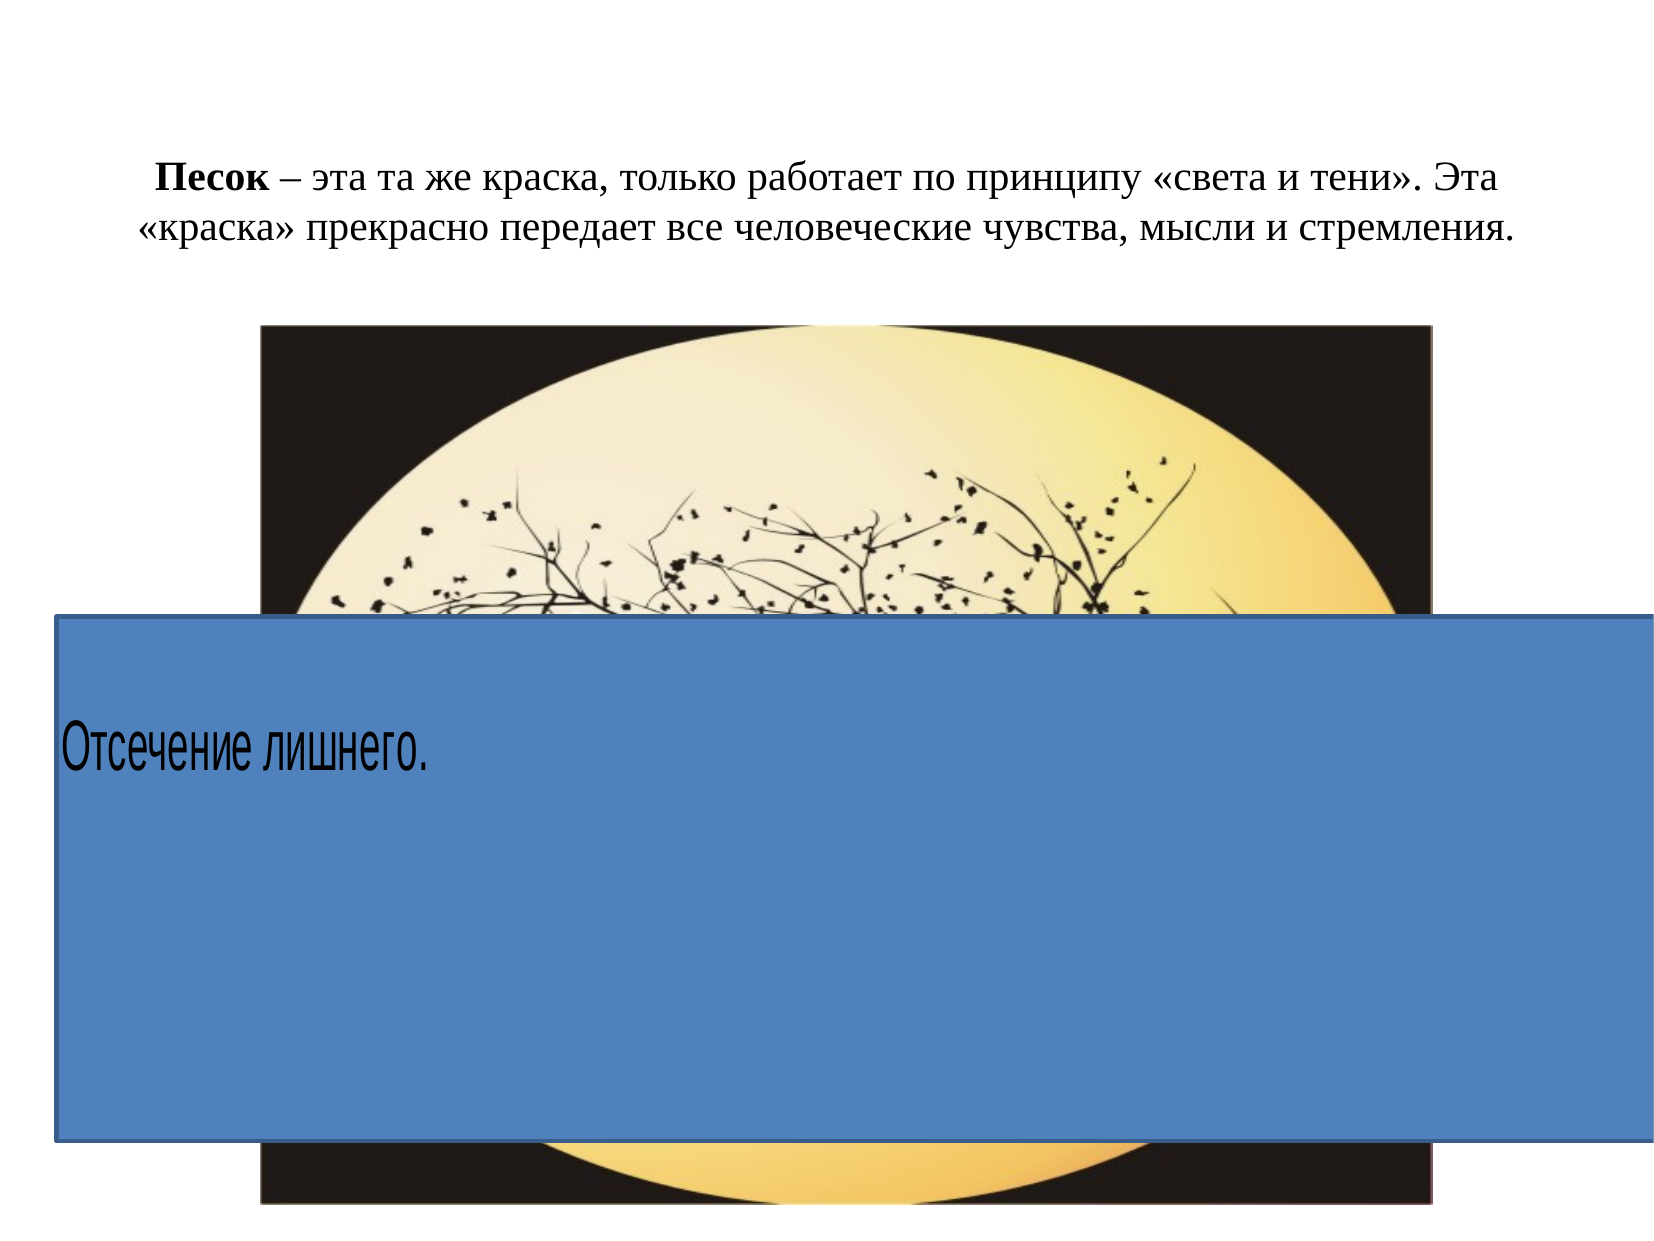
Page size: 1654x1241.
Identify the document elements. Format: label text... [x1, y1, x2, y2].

picture [260, 325, 1433, 614]
title Песок – эта та же краска, только работает по принципу «света и тени». Эта «краска» прекрасно передает все человеческие чувства, мысли и стремления. [82, 0, 1571, 398]
chart [58, 618, 1654, 1140]
picture [260, 1143, 1433, 1205]
